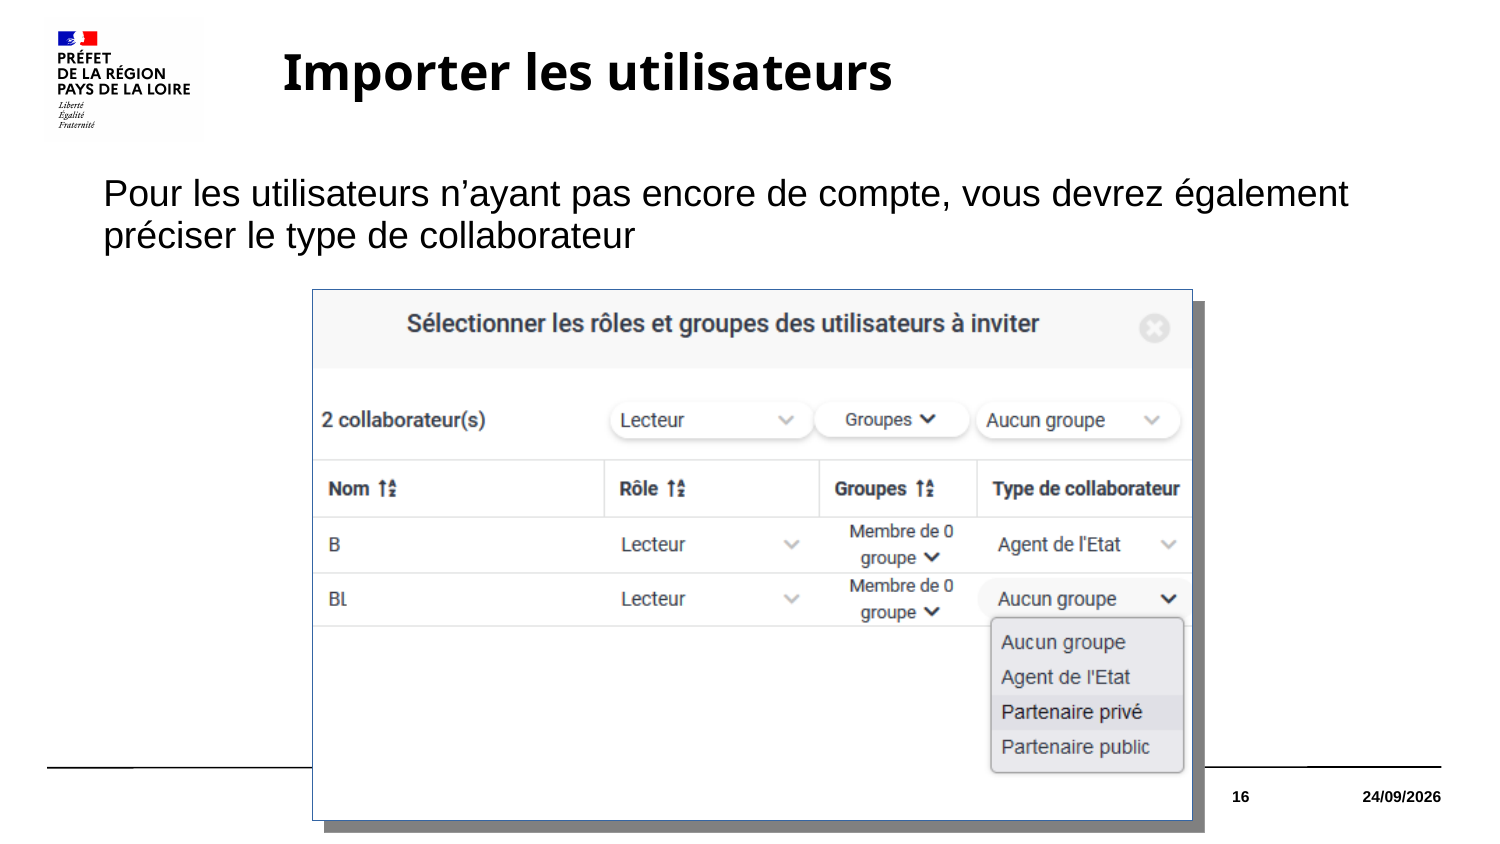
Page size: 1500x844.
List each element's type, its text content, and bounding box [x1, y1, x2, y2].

picture [312, 289, 1193, 821]
text_box Pour les utilisateurs n’ayant pas encore de compte, vous devrez également préciser le type de collaborateur [88, 165, 1500, 307]
picture [44, 17, 204, 142]
title Importer les utilisateurs [283, 47, 1347, 165]
